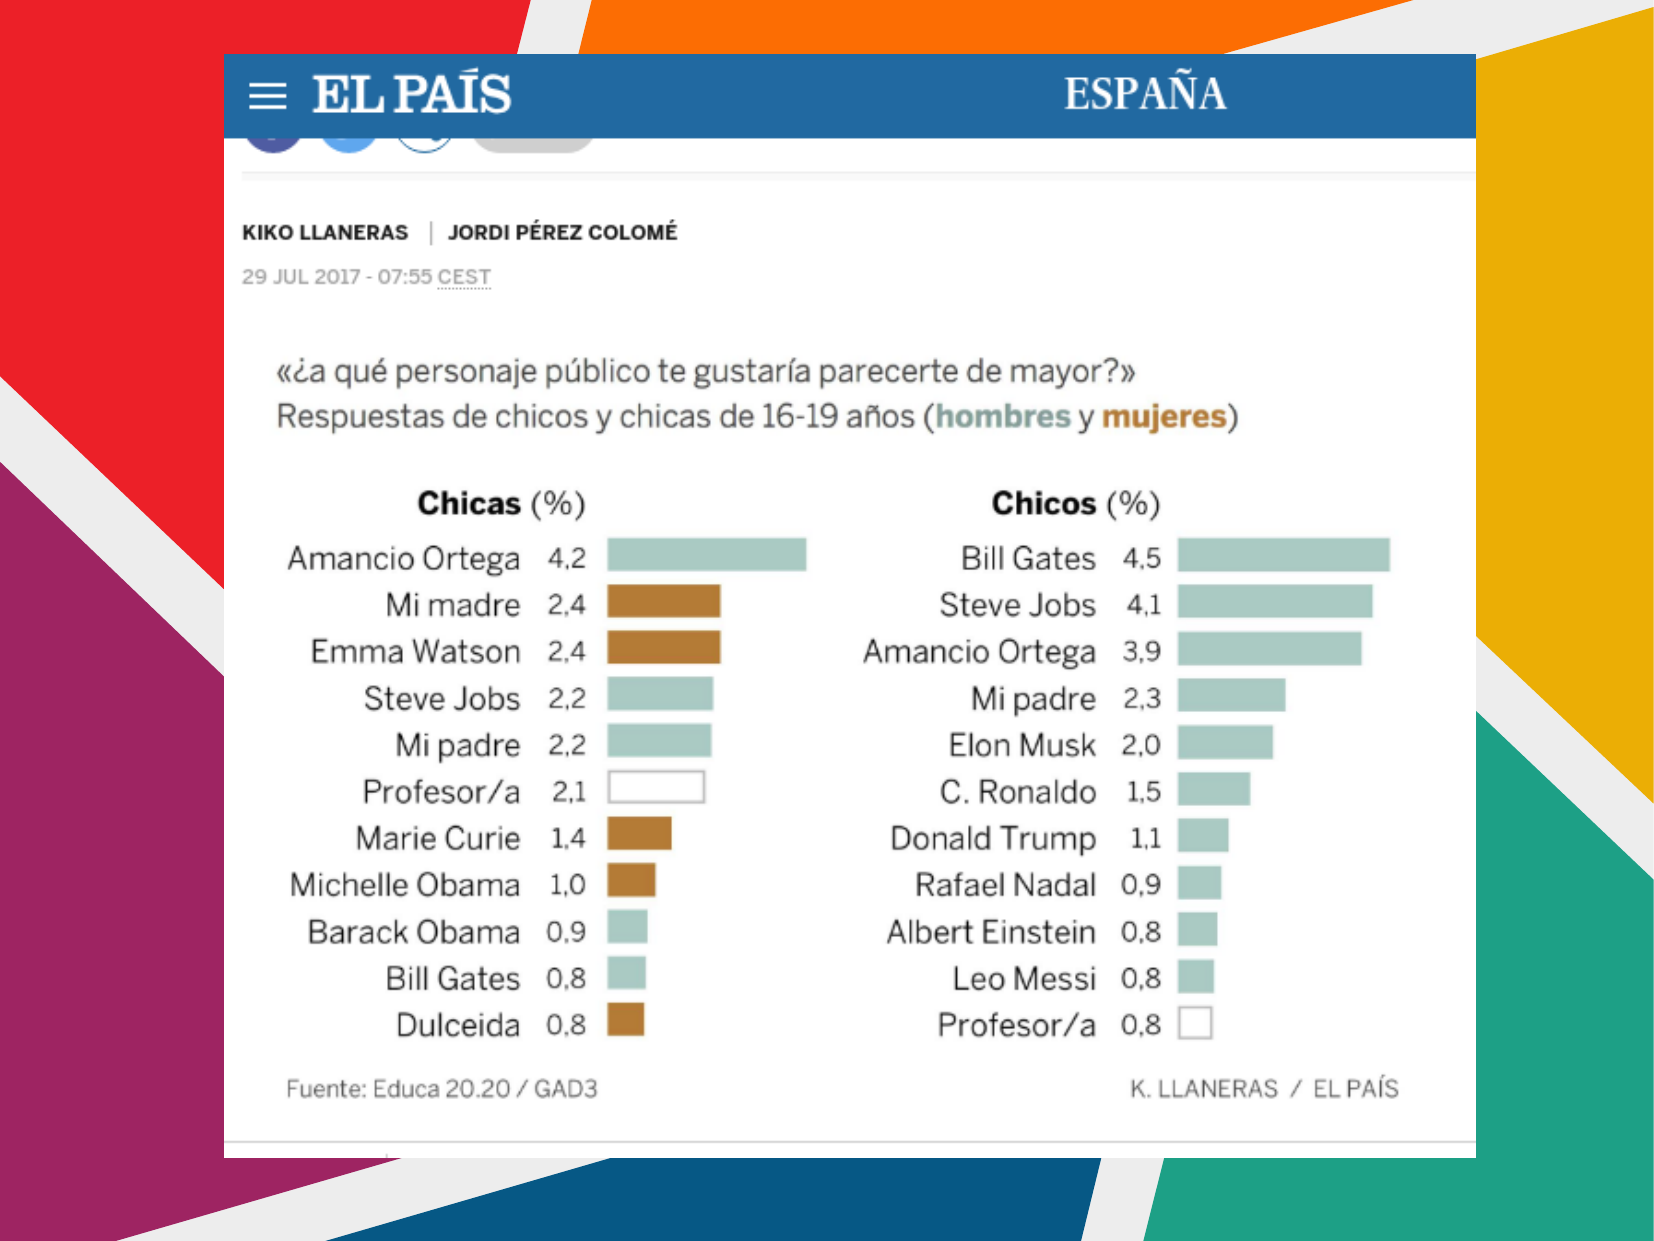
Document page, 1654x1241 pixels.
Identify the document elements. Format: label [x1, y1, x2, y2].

picture [224, 54, 1476, 1158]
